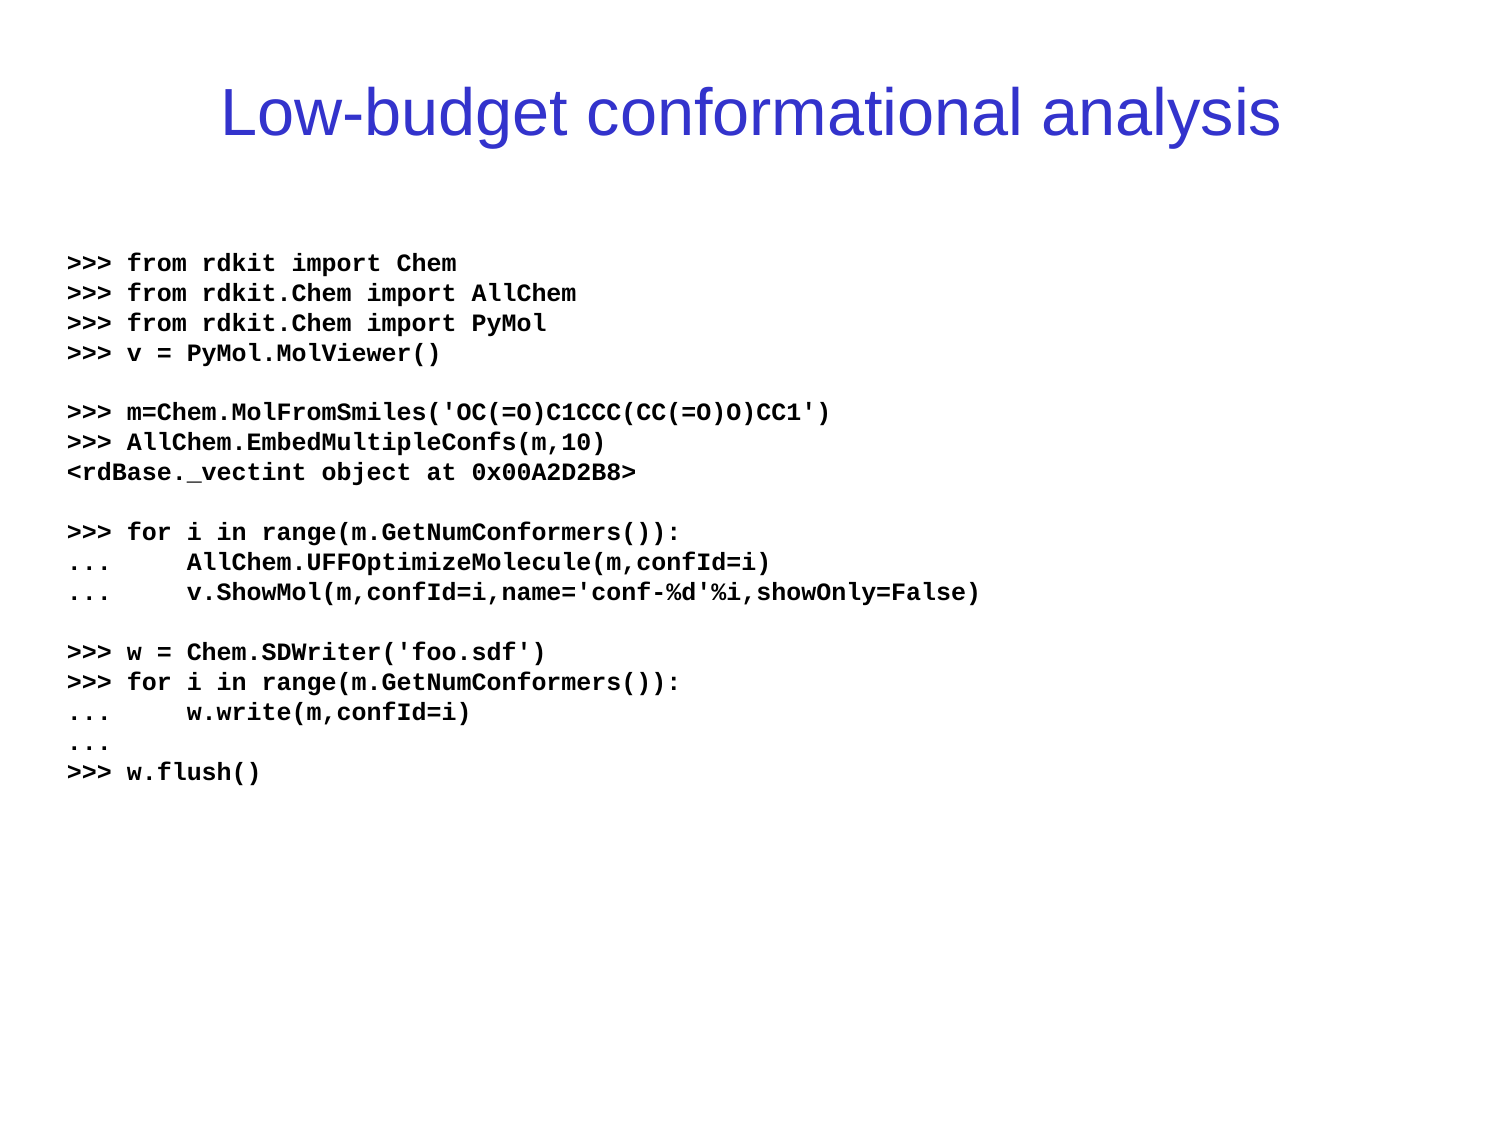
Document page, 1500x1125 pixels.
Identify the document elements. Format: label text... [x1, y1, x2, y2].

title Low-budget conformational analysis [116, 14, 1388, 203]
text_box >>> from rdkit import Chem >>> from rdkit.Chem import AllChem >>> from rdkit.Chem import PyMol >>> v = PyMol.MolViewer() >>> m=Chem.MolFromSmiles('OC(=O)C1CCC(CC(=O)O)CC1') >>> AllChem.EmbedMultipleConfs(m,10) <rdBase._vectint object at 0x00A2D2B8> >>> for i in range(m.GetNumConformers()): ... AllChem.UFFOptimizeMolecule(m,confId=i) ... v.ShowMol(m,confId=i,name='conf-%d'%i,showOnly=False) >>> w = Chem.SDWriter('foo.sdf') >>> for i in range(m.GetNumConformers()): ... w.write(m,confId=i) ... >>> w.flush() [52, 238, 1200, 793]
